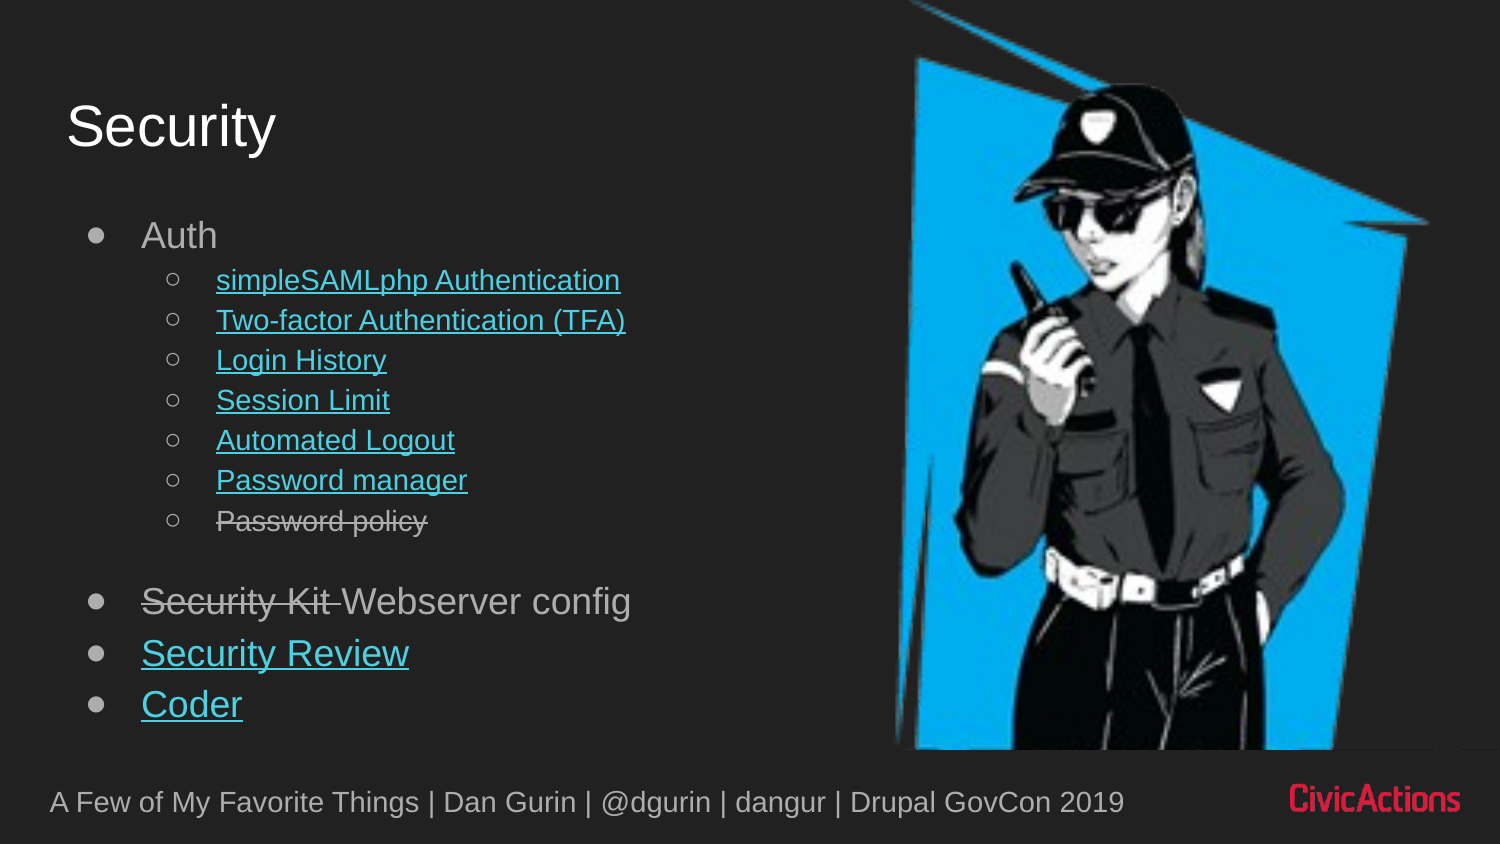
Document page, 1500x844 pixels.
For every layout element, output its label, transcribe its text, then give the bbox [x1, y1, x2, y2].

picture [1290, 783, 1460, 812]
list Auth simpleSAMLphp Authentication Two-factor Authentication (TFA) Login History Session Limit Automated Logout Password manager Password policy Security Kit Webserver config Security Review Coder [51, 189, 875, 750]
picture [954, 525, 960, 545]
picture [875, 0, 1500, 750]
title Security [51, 72, 875, 167]
picture [1021, 557, 1032, 565]
picture [1190, 133, 1194, 143]
